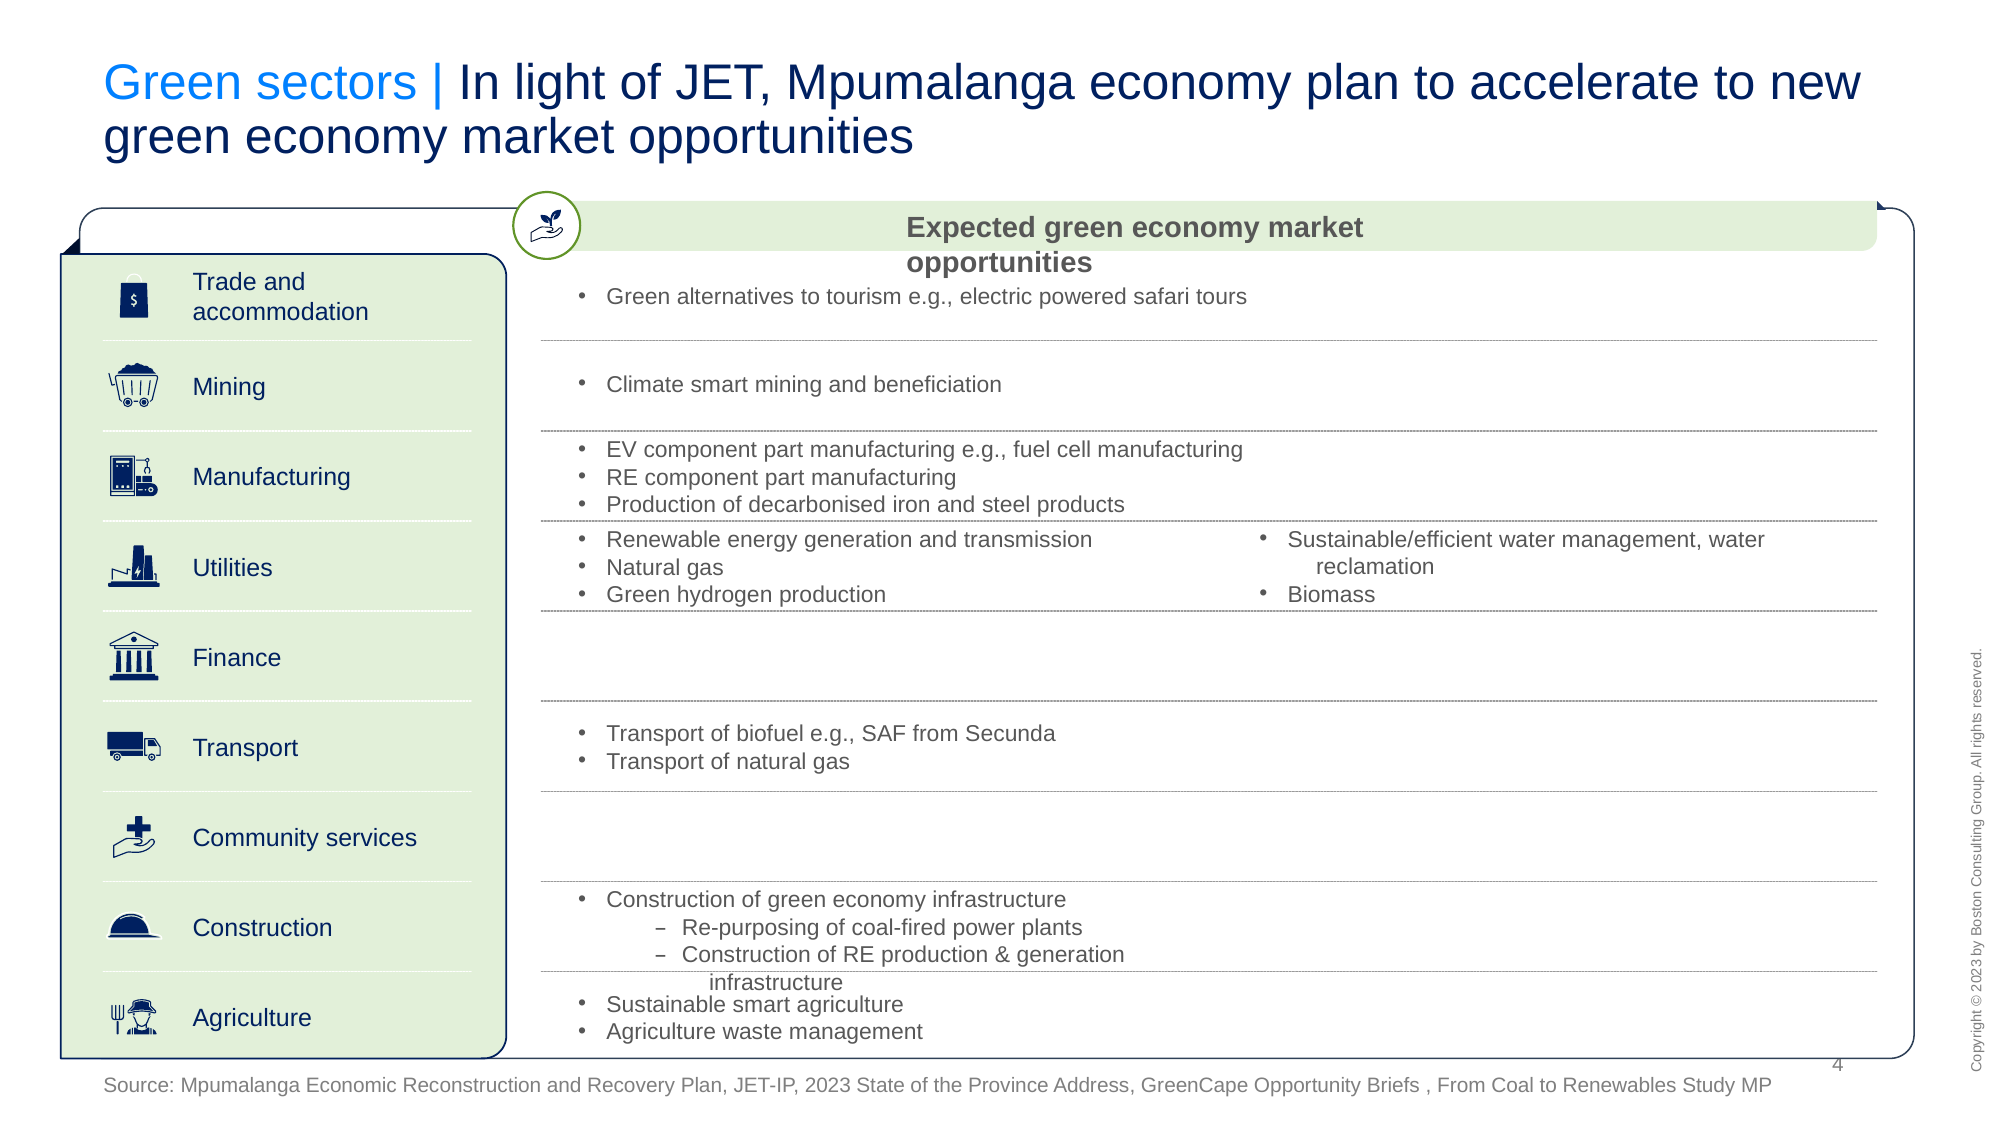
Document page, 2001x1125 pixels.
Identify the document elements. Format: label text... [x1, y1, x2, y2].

text_box Renewable energy generation and transmission Natural gas Green hydrogen production [541, 524, 1222, 608]
text_box Utilities [193, 524, 472, 608]
text_box EV component part manufacturing e.g., fuel cell manufacturing RE component part manufacturing Production of decarbonised iron and steel products [541, 434, 1878, 518]
text_box Manufacturing [193, 434, 472, 518]
text_box Agriculture [193, 975, 472, 1058]
text_box Sustainable/efficient water management, water reclamation Biomass [1222, 524, 1878, 608]
title Green sectors | In light of JET, Mpumalanga economy plan to accelerate to new green economy market opportunities [103, 55, 1897, 166]
text_box Sustainable smart agriculture Agriculture waste management [541, 975, 1878, 1059]
text_box Green alternatives to tourism e.g., electric powered safari tours [541, 253, 1878, 338]
text_box Trade and accommodation [193, 254, 472, 337]
text_box Source: Mpumalanga Economic Reconstruction and Recovery Plan, JET-IP, 2023 State of the Province Address, GreenCape Opportunity Briefs , From Coal to Renewables Study MP [103, 1073, 1915, 1097]
text_box Transport [193, 705, 472, 788]
text_box [60, 192, 1915, 1073]
text_box Expected green economy market opportunities [906, 208, 1513, 244]
text_box Construction of green economy infrastructure Re-purposing of coal-fired power plants Construction of RE production & generation infrastructure [541, 884, 1223, 969]
text_box Community services [193, 795, 472, 878]
text_box Mining [193, 344, 472, 427]
text_box Climate smart mining and beneficiation [541, 369, 1878, 398]
text_box Finance [193, 614, 472, 698]
text_box Construction [193, 885, 472, 968]
text_box Transport of biofuel e.g., SAF from Secunda Transport of natural gas [541, 704, 1878, 788]
